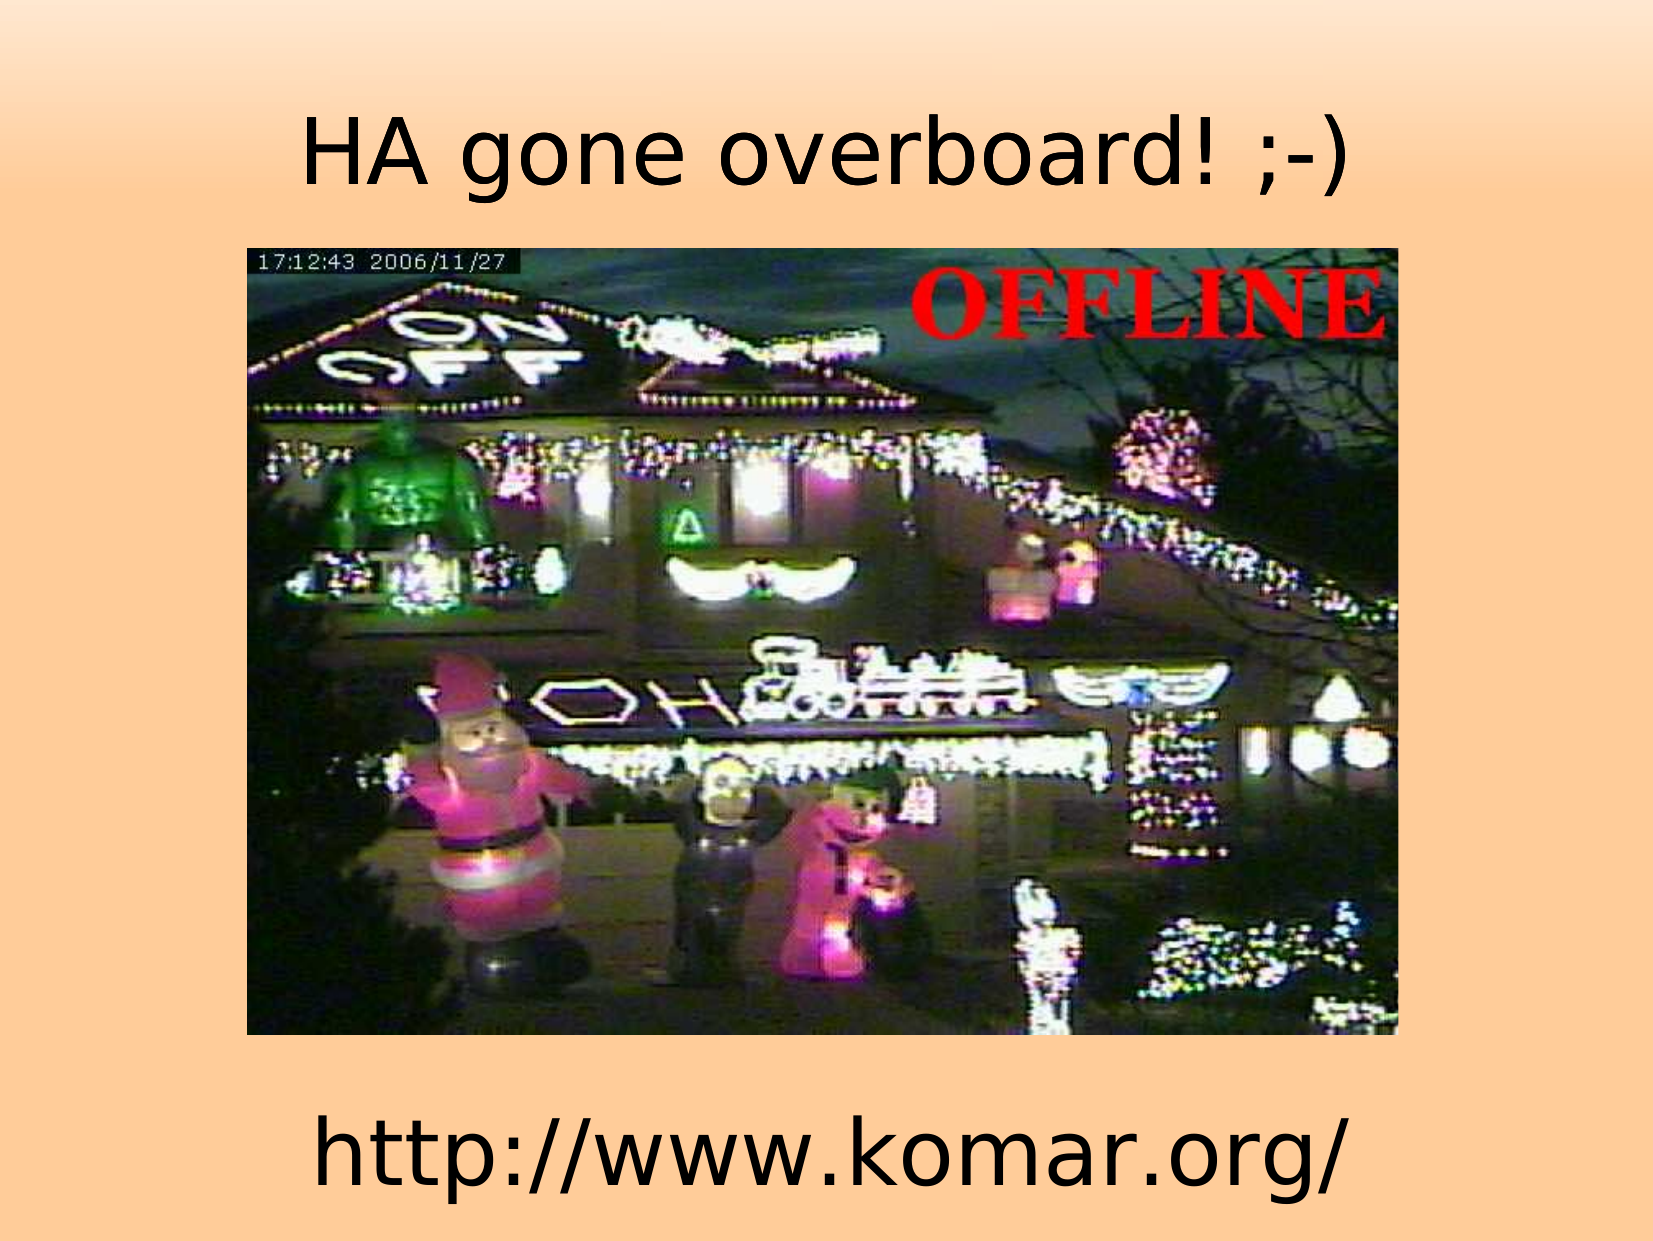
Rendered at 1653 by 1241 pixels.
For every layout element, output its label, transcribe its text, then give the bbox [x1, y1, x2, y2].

text_box HA gone overboard! ;-)‏ [82, 49, 1571, 257]
text_box http://www.komar.org/ [87, 1050, 1576, 1241]
chart [82, 257, 1571, 1045]
picture [0, 0, 1653, 188]
